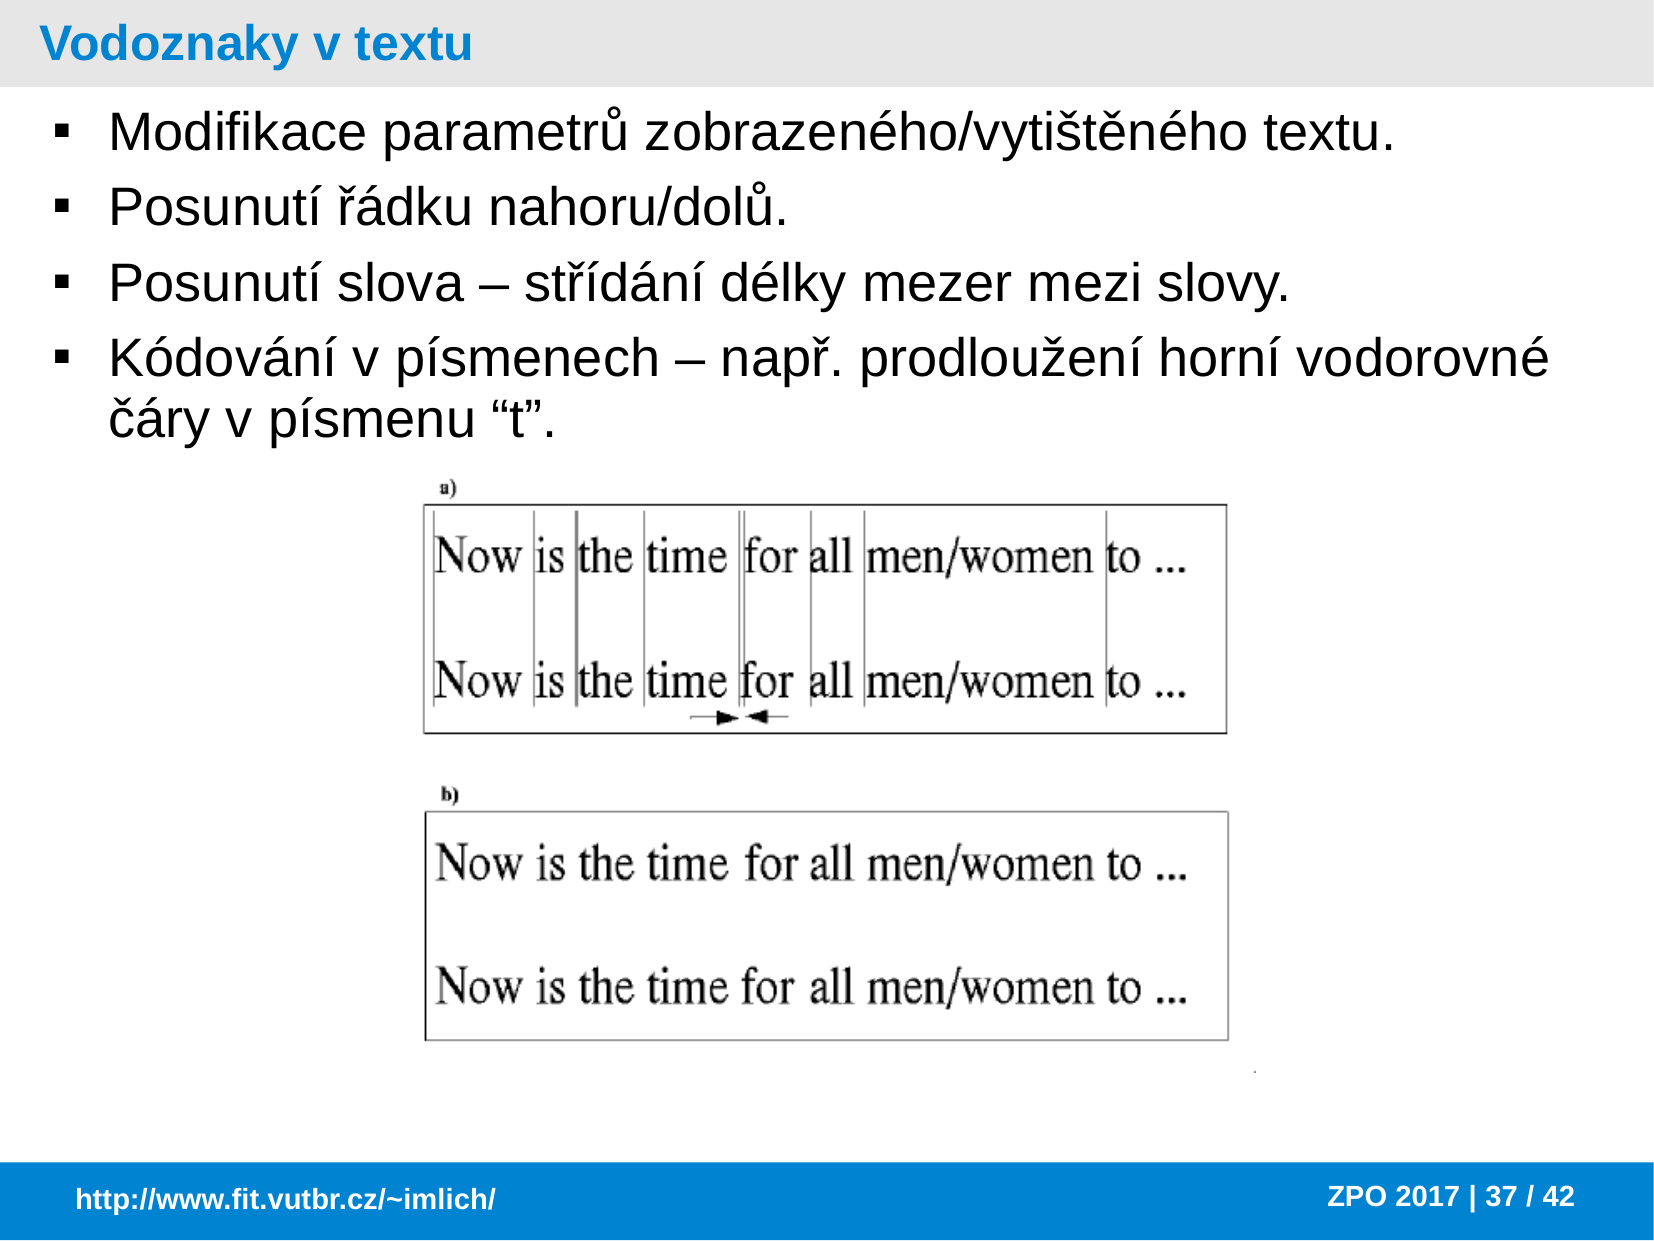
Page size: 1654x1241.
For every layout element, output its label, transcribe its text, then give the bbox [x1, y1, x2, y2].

picture [400, 471, 1256, 1073]
list Modifikace parametrů zobrazeného/vytištěného textu. Posunutí řádku nahoru/dolů. Posunutí slova – střídání délky mezer mezi slovy. Kódování v písmenech – např. prodloužení horní vodorovné čáry v písmenu “t”. [37, 101, 1613, 1126]
title Vodoznaky v textu [39, 5, 1615, 81]
